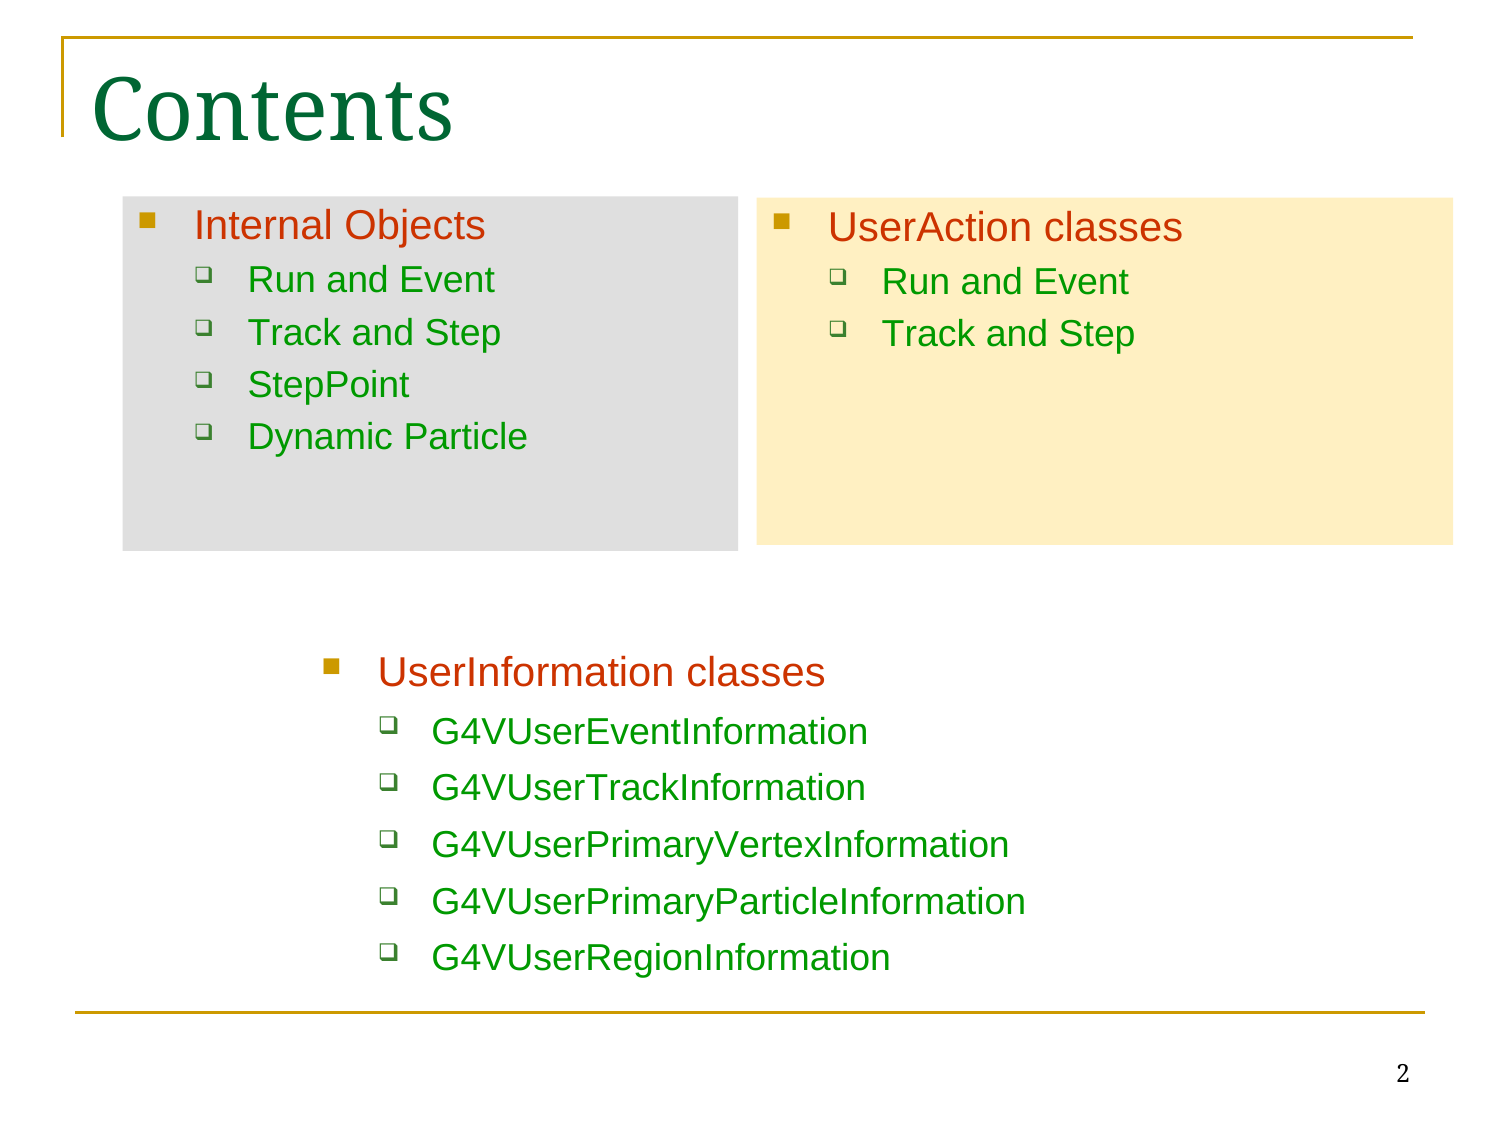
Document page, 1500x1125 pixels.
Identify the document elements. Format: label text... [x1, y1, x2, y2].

text_box UserInformation classes G4VUserEventInformation G4VUserTrackInformation G4VUserPrimaryVertexInformation G4VUserPrimaryParticleInformation G4VUserRegionInformation [306, 574, 1325, 1012]
list UserAction classes Run and Event Track and Step [756, 197, 1454, 545]
text_box <number> [1074, 1024, 1426, 1100]
title Contents [75, 45, 1426, 233]
list Internal Objects Run and Event Track and Step StepPoint Dynamic Particle [122, 196, 739, 551]
